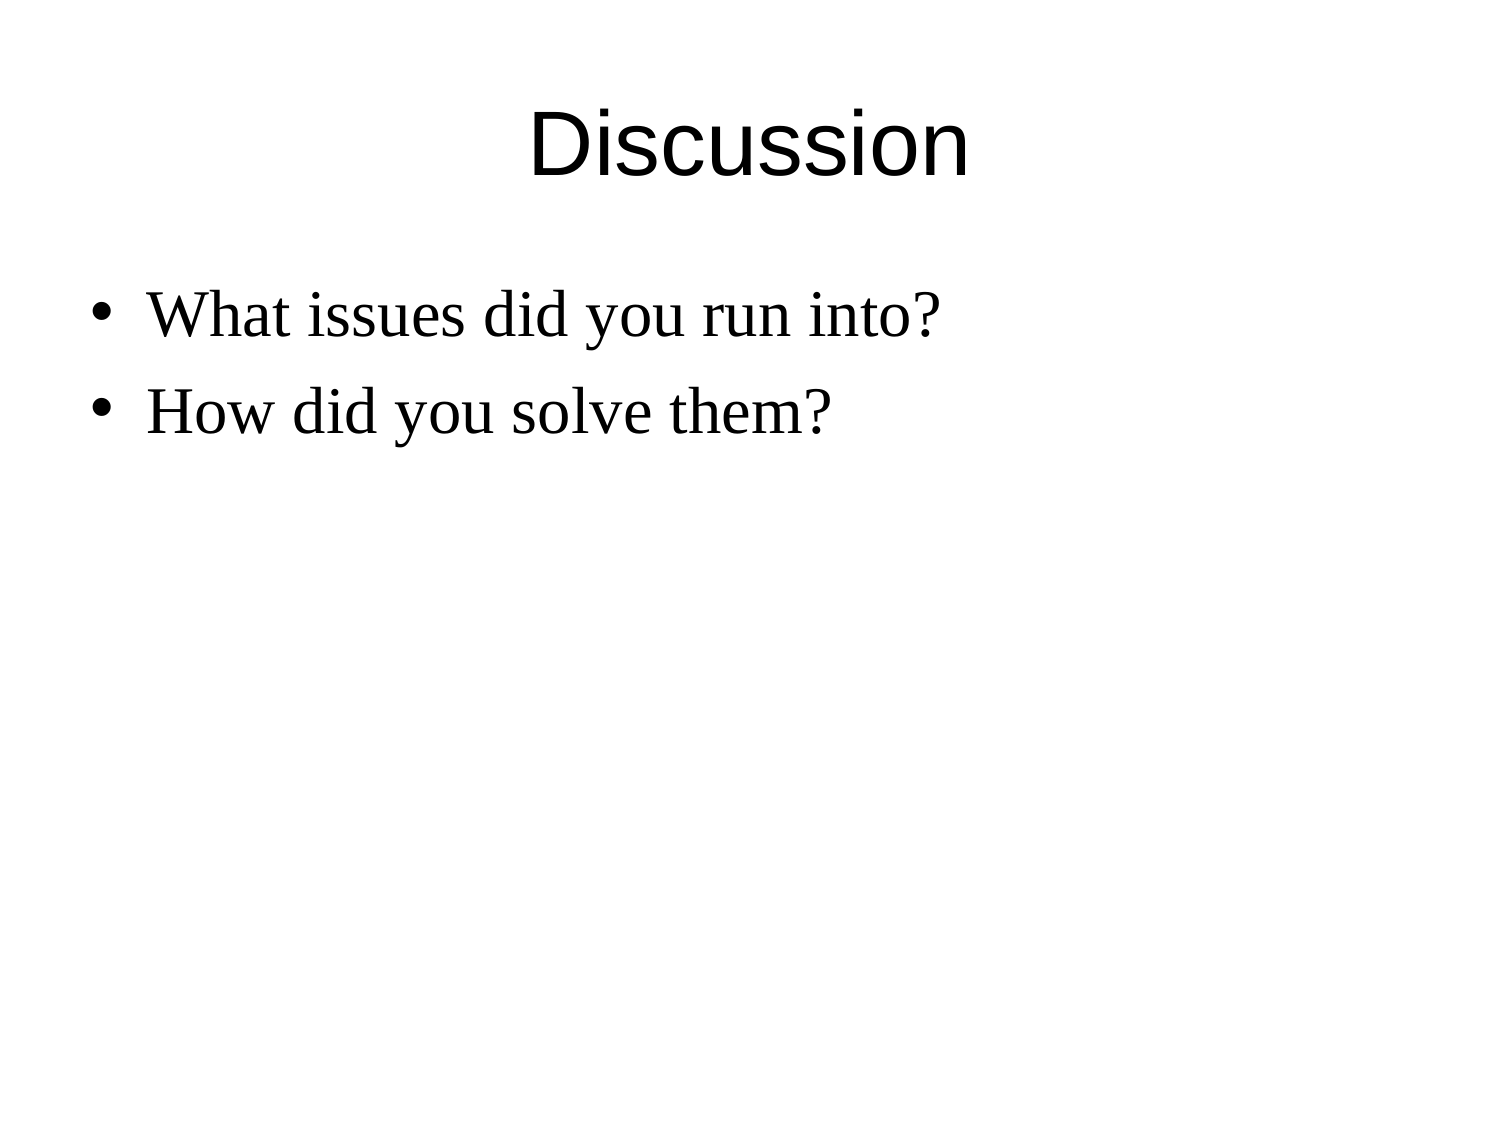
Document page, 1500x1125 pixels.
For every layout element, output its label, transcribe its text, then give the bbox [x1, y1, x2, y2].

list What issues did you run into? How did you solve them? [75, 262, 1426, 1006]
title Discussion [75, 45, 1426, 233]
